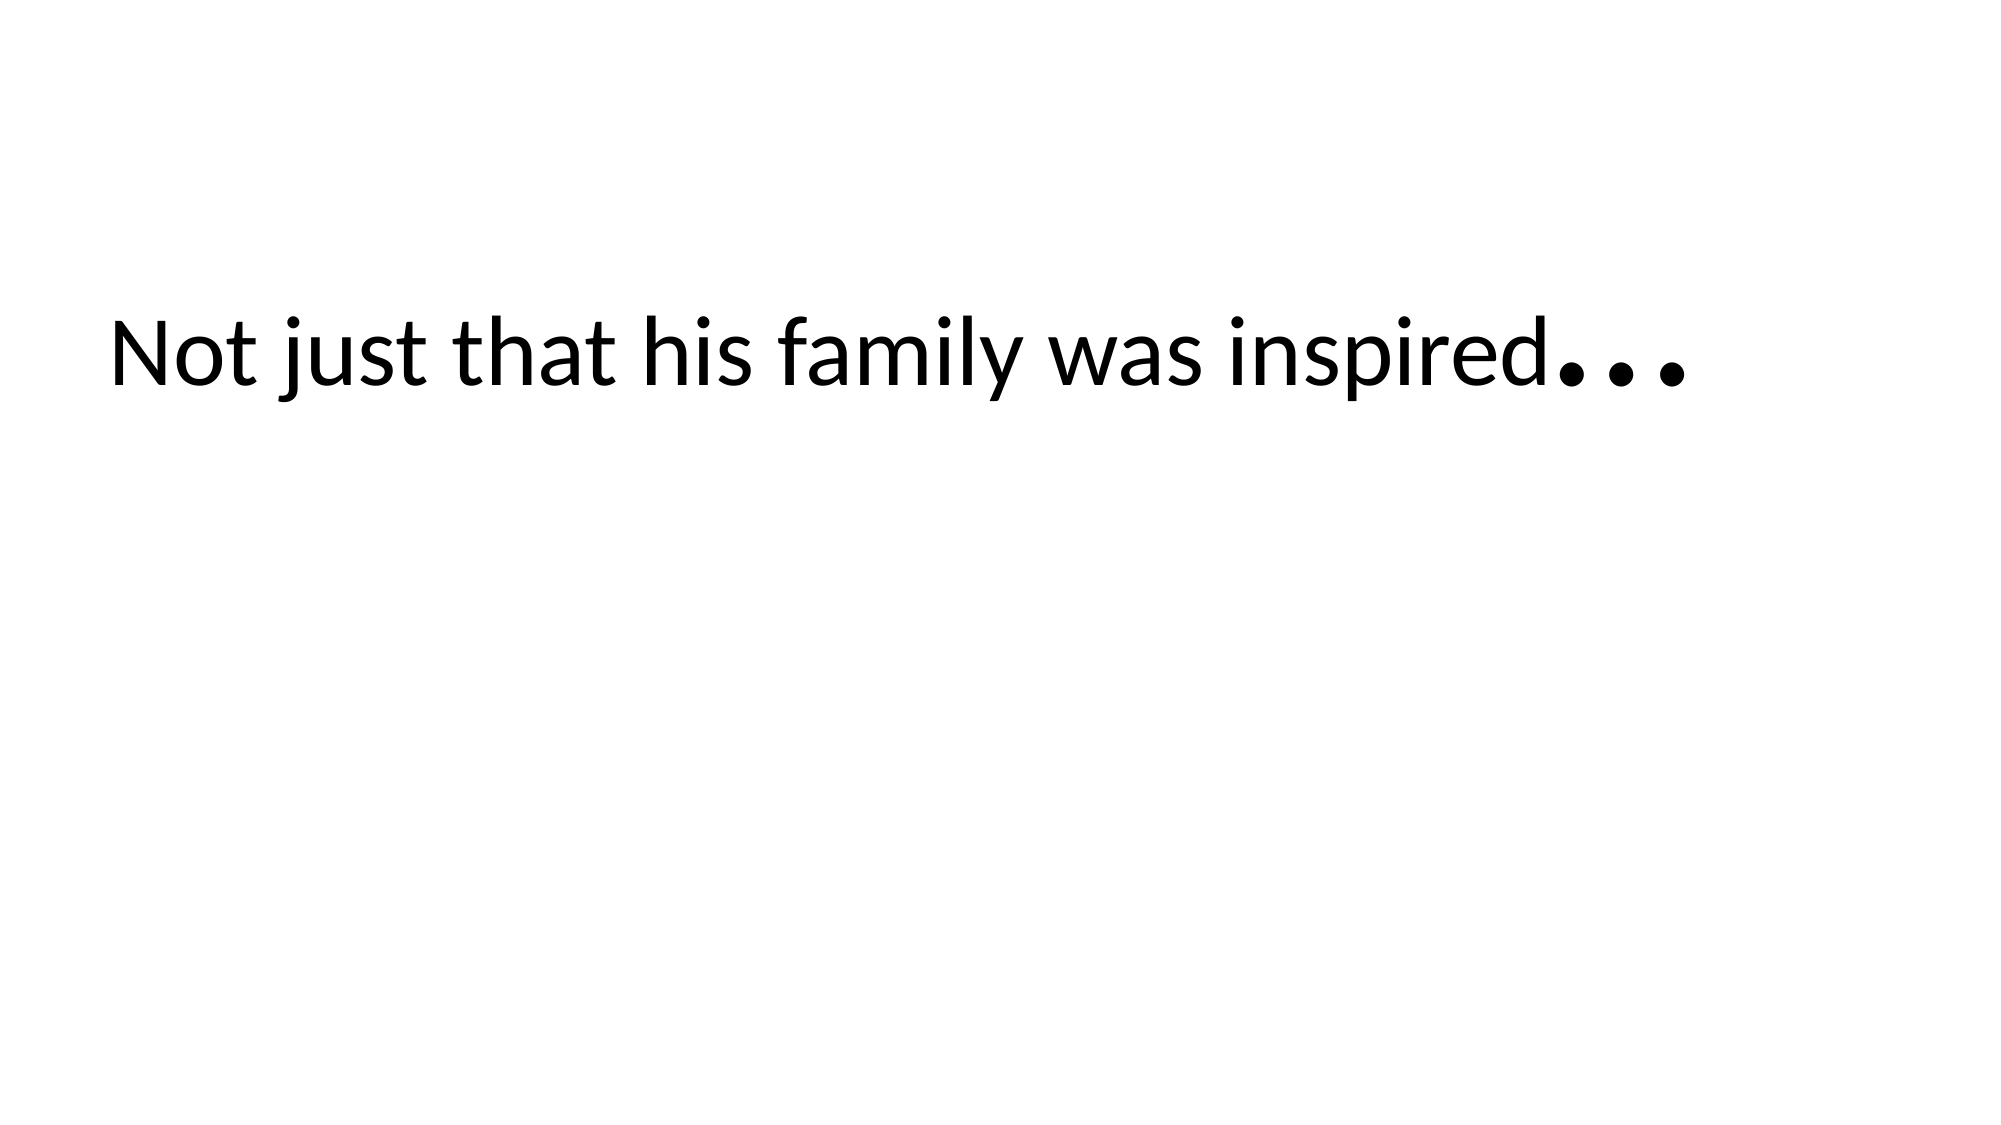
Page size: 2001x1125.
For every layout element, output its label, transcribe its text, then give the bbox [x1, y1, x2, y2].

text_box Not just that his family was inspired… [93, 178, 1920, 436]
